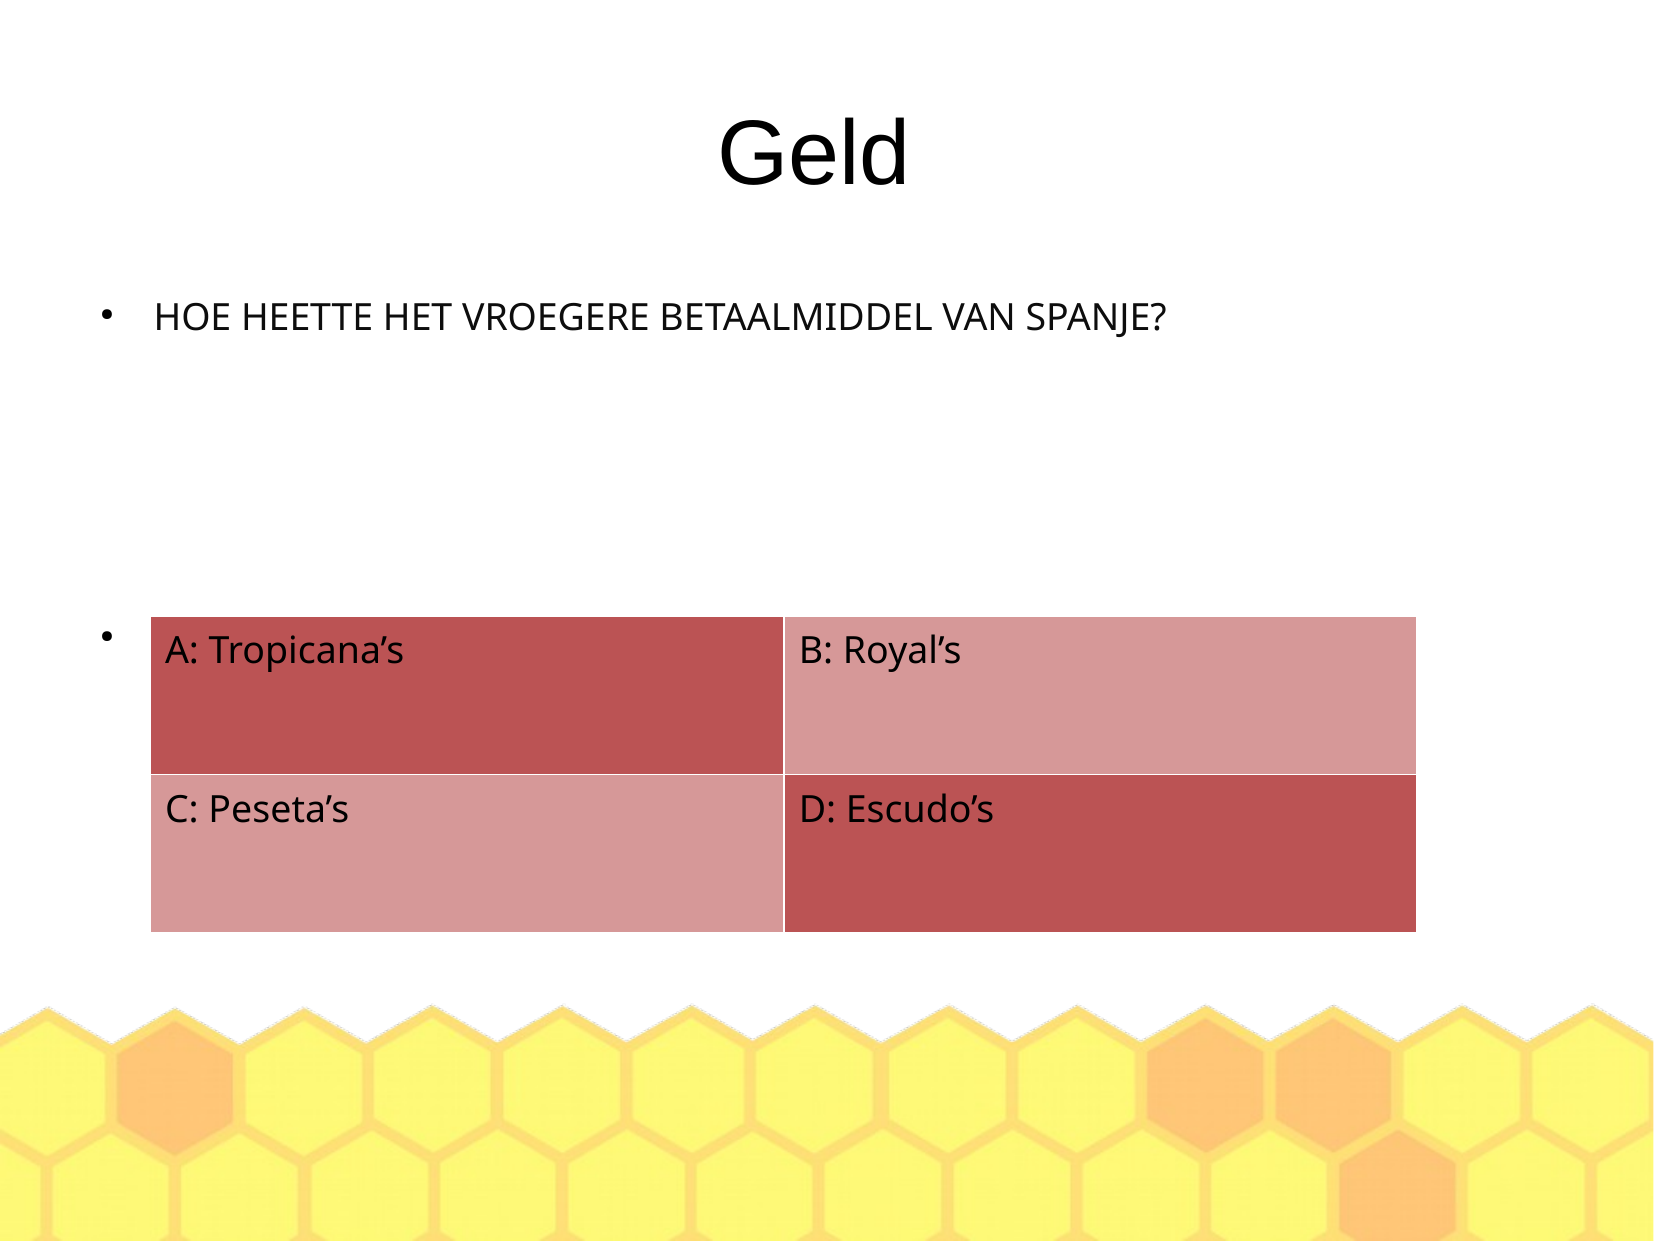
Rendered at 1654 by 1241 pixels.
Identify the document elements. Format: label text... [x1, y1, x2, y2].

table_cell D: Escudo’s [785, 775, 1416, 932]
table_cell C: Peseta’s [151, 775, 783, 932]
title Geld [82, 49, 1571, 257]
table_header A: Tropicana’s [151, 617, 783, 774]
table_header B: Royal’s [785, 617, 1416, 774]
list Hoe heette het vroegere betaalmiddel van spanje? [82, 290, 1571, 1010]
picture [0, 1001, 1654, 1241]
